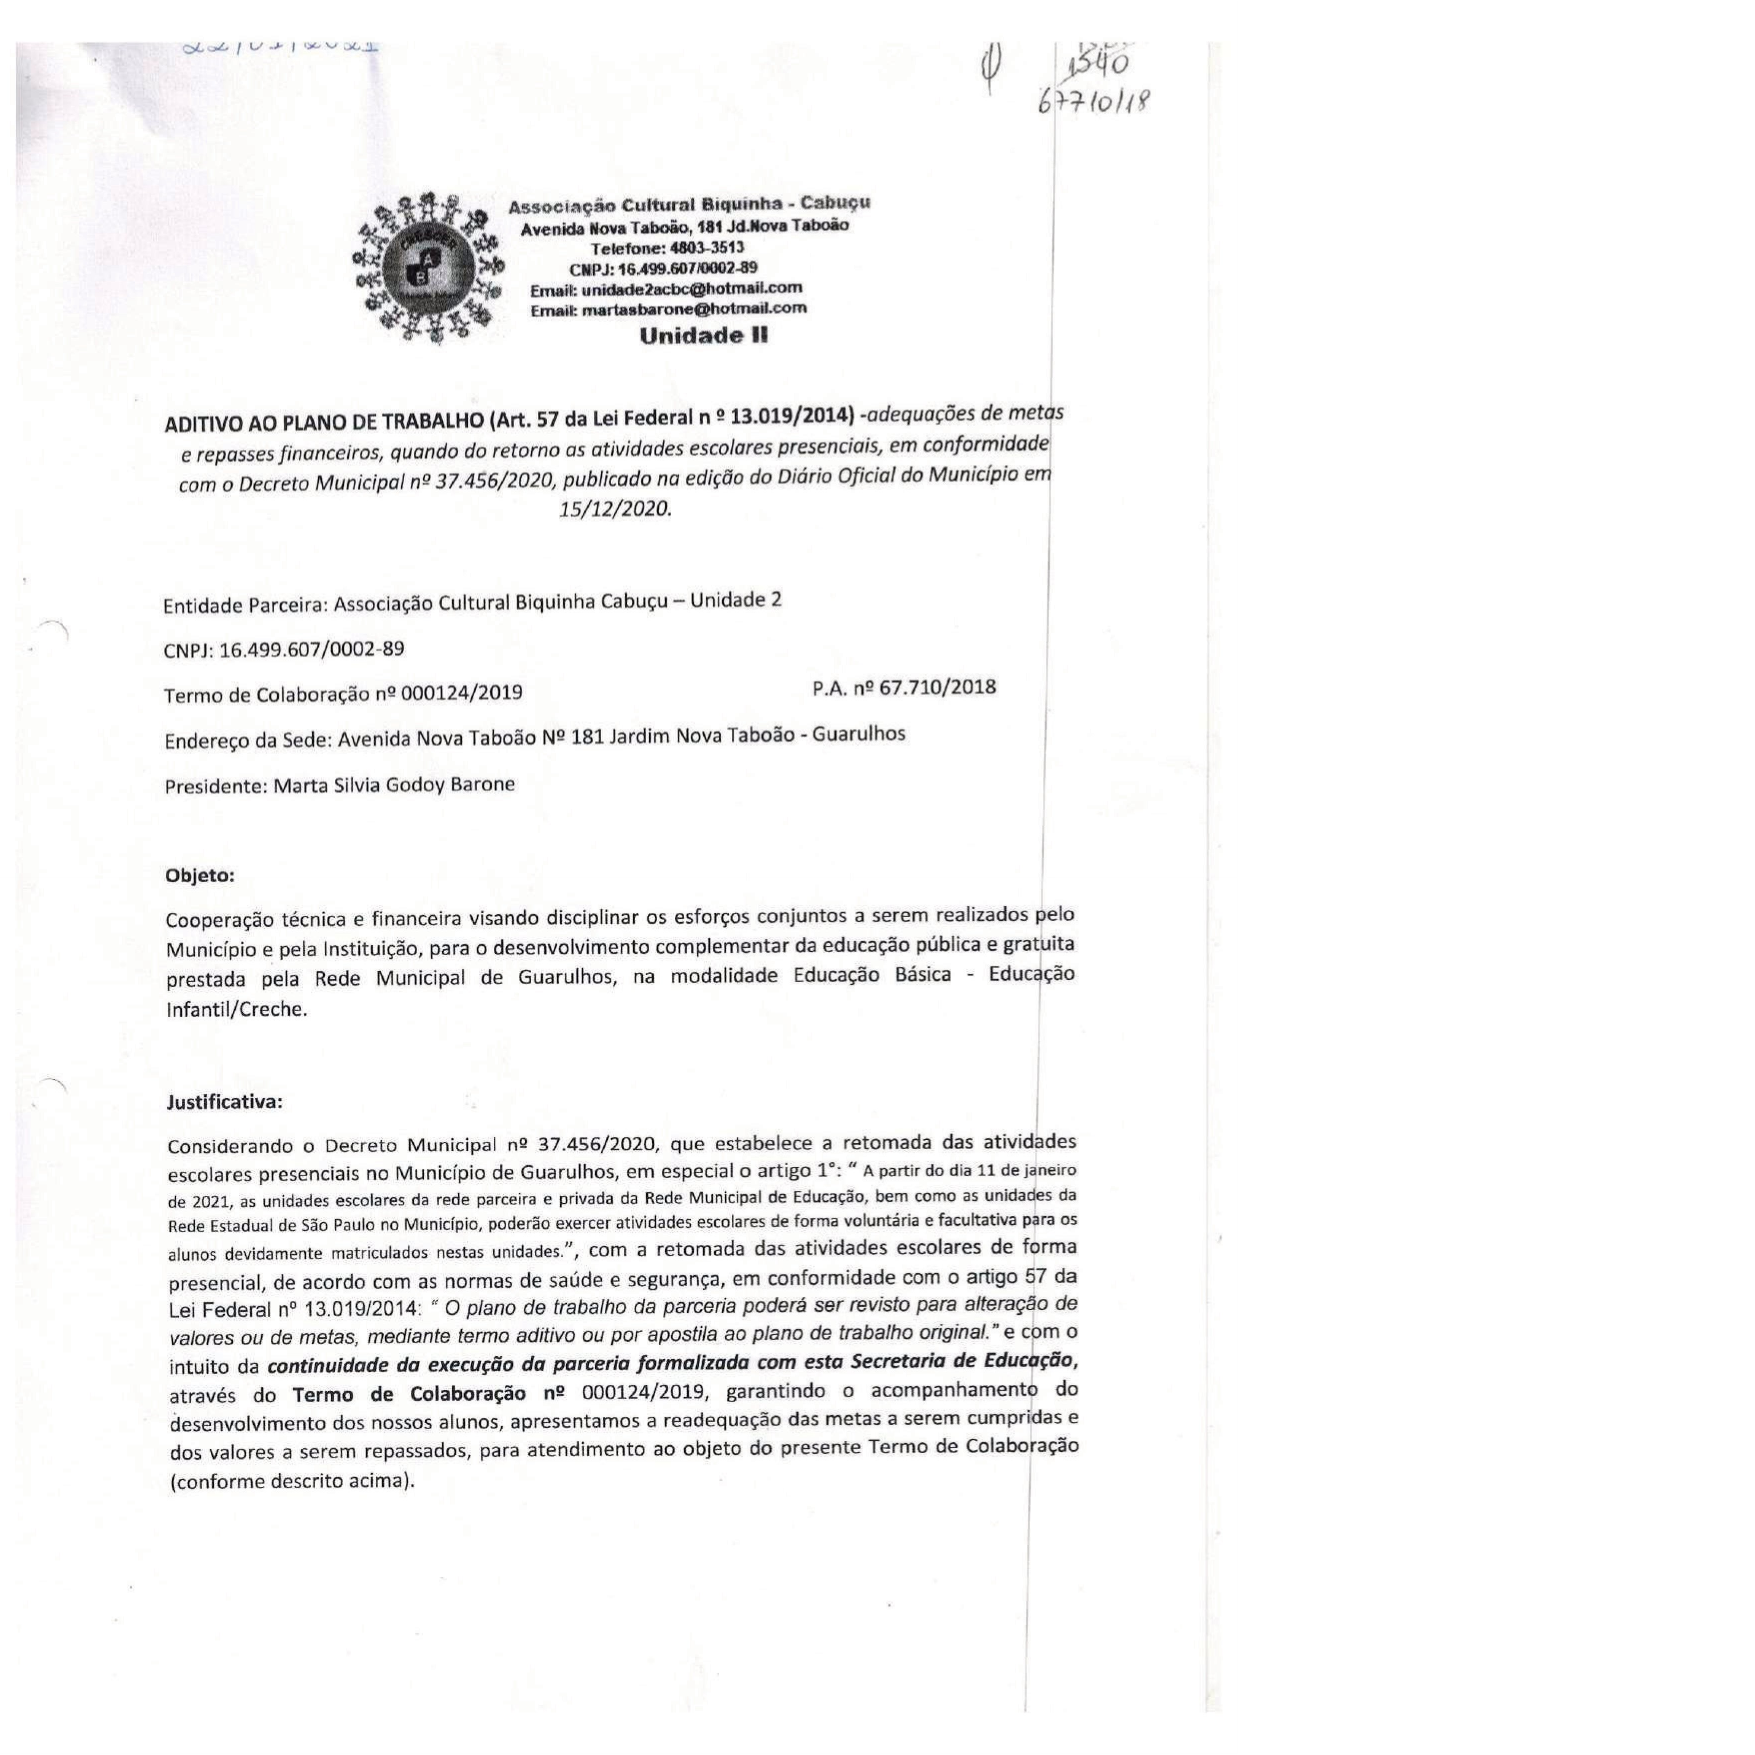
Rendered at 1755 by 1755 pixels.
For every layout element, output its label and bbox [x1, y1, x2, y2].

text_box [0, 2, 1238, 1754]
